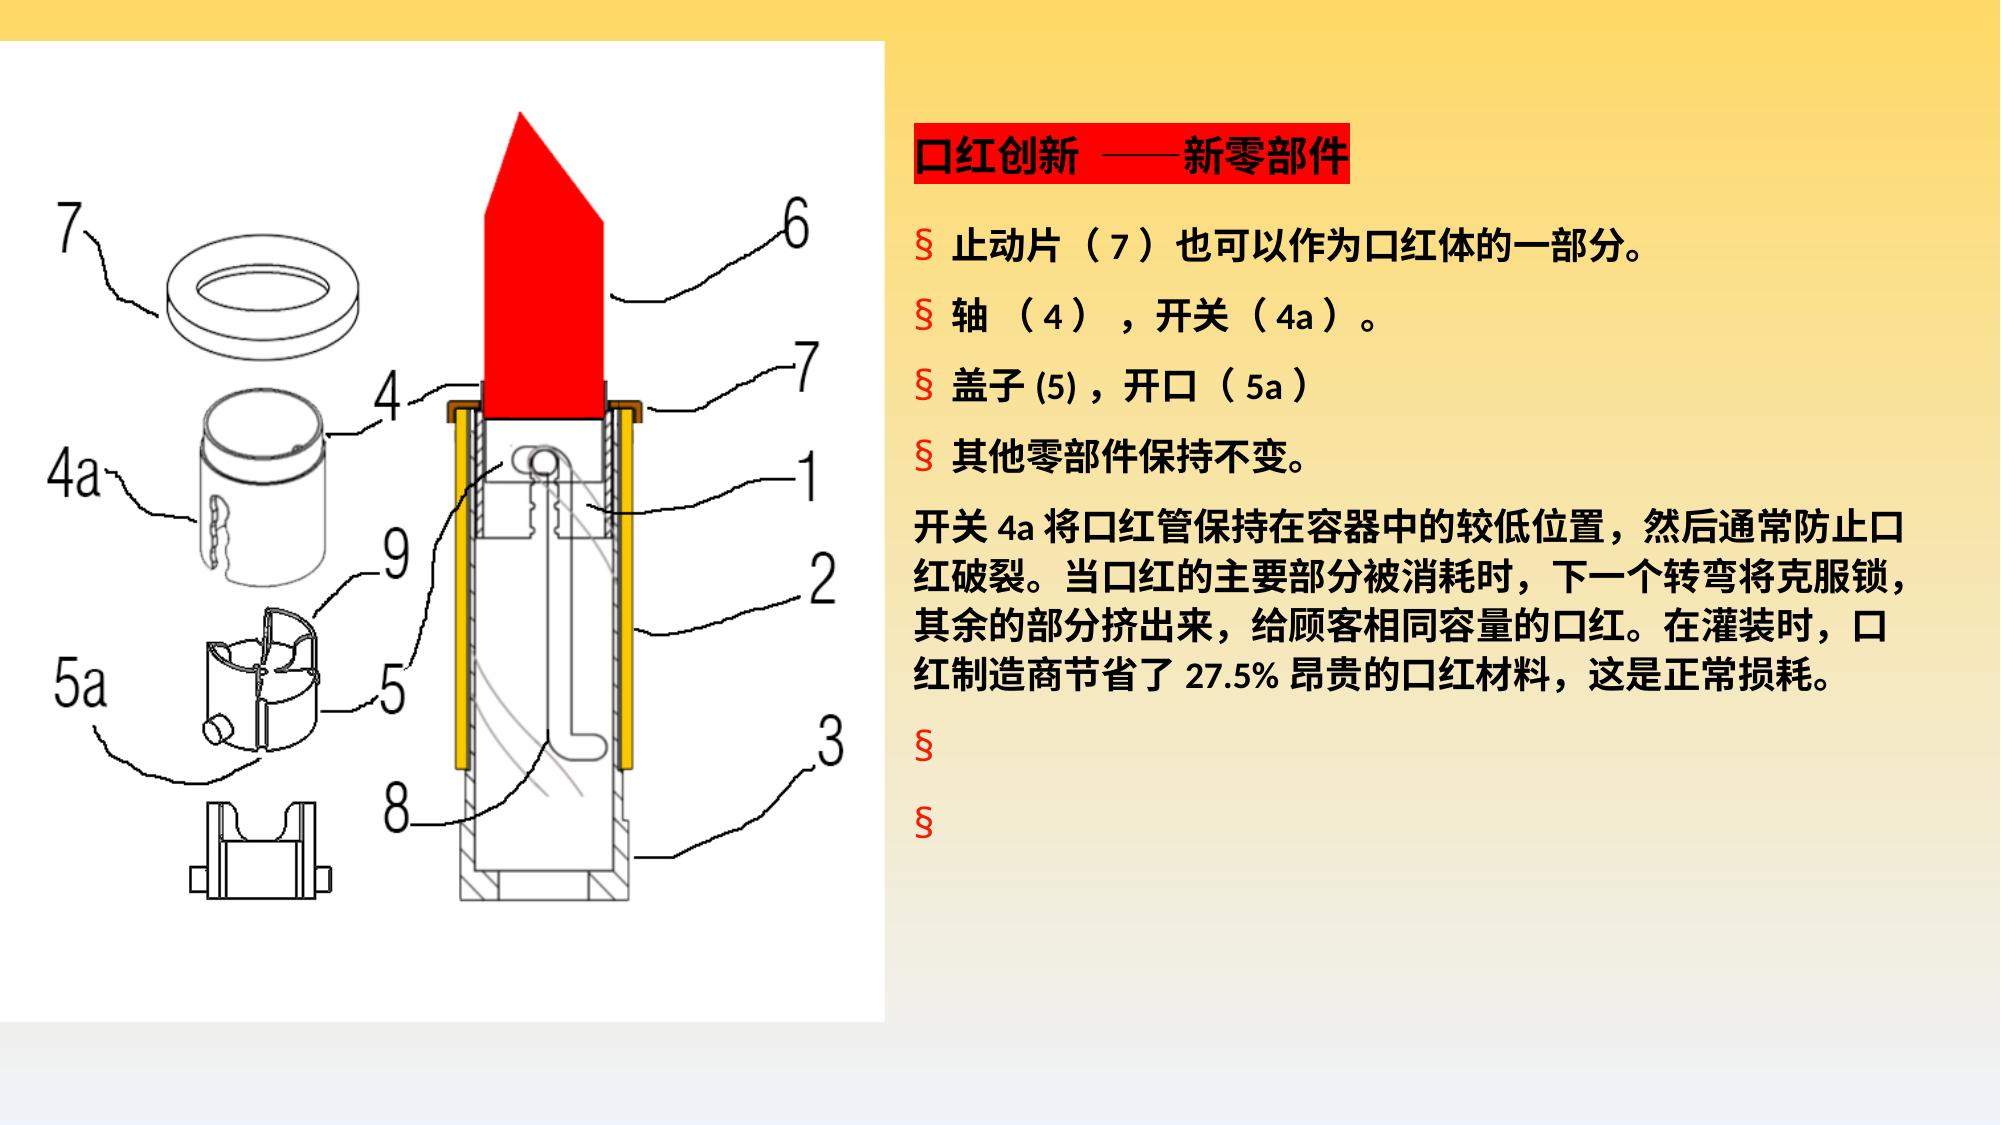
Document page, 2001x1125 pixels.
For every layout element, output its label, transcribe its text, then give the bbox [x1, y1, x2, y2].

text_box 止动片（7）也可以作为口红体的一部分。 轴 （4） ，开关（4a）。 盖子(5)，开口（5a） 其他零部件保持不变。 开关4a将口红管保持在容器中的较低位置，然后通常防止口红破裂。当口红的主要部分被消耗时，下一个转弯将克服锁，其余的部分挤出来，给顾客相同容量的口红。在灌装时，口红制造商节省了27.5%昂贵的口红材料，这是正常损耗。 [898, 209, 1930, 1071]
text_box 口红创新 ——新零部件 [898, 72, 1787, 209]
picture [0, 41, 885, 1022]
